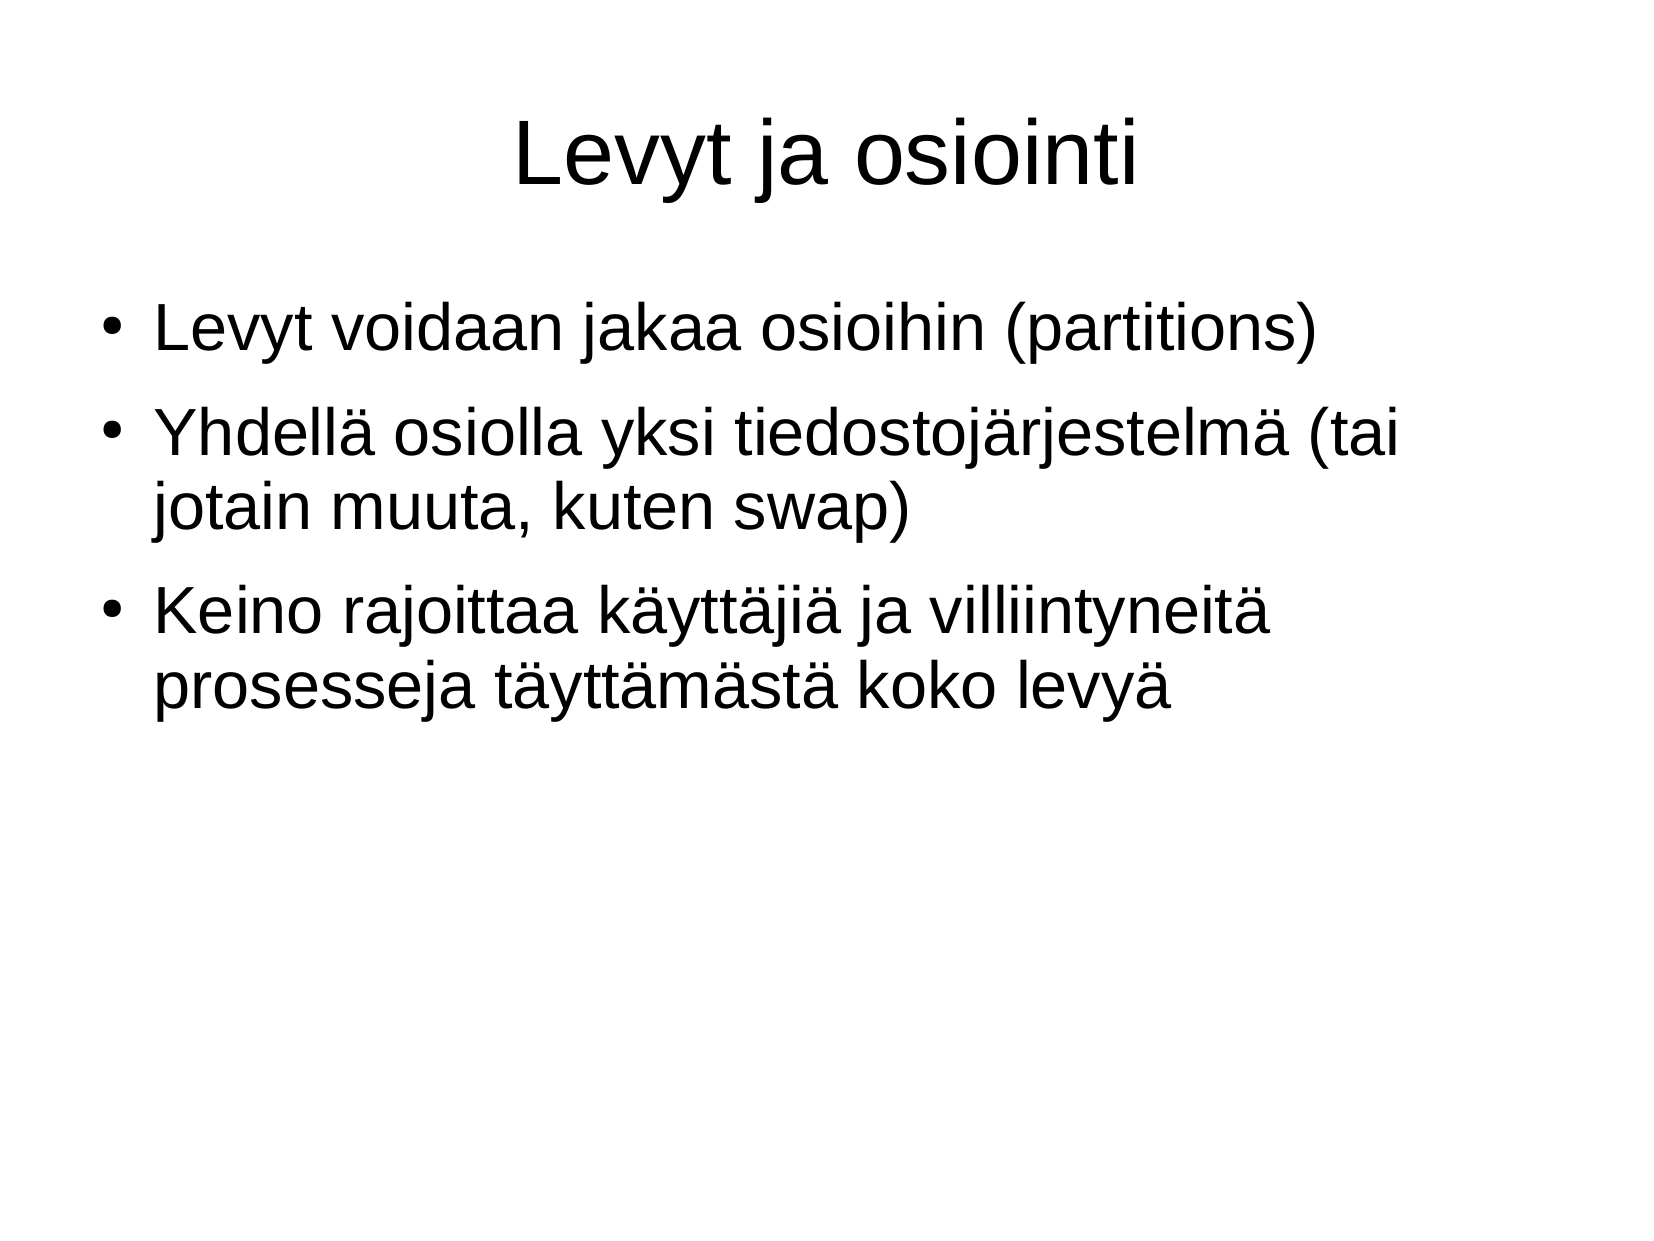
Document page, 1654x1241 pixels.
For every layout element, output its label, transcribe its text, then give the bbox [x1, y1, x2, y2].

list Levyt voidaan jakaa osioihin (partitions) Yhdellä osiolla yksi tiedostojärjestelmä (tai jotain muuta, kuten swap) Keino rajoittaa käyttäjiä ja villiintyneitä prosesseja täyttämästä koko levyä [82, 290, 1571, 1010]
title Levyt ja osiointi [82, 49, 1571, 257]
